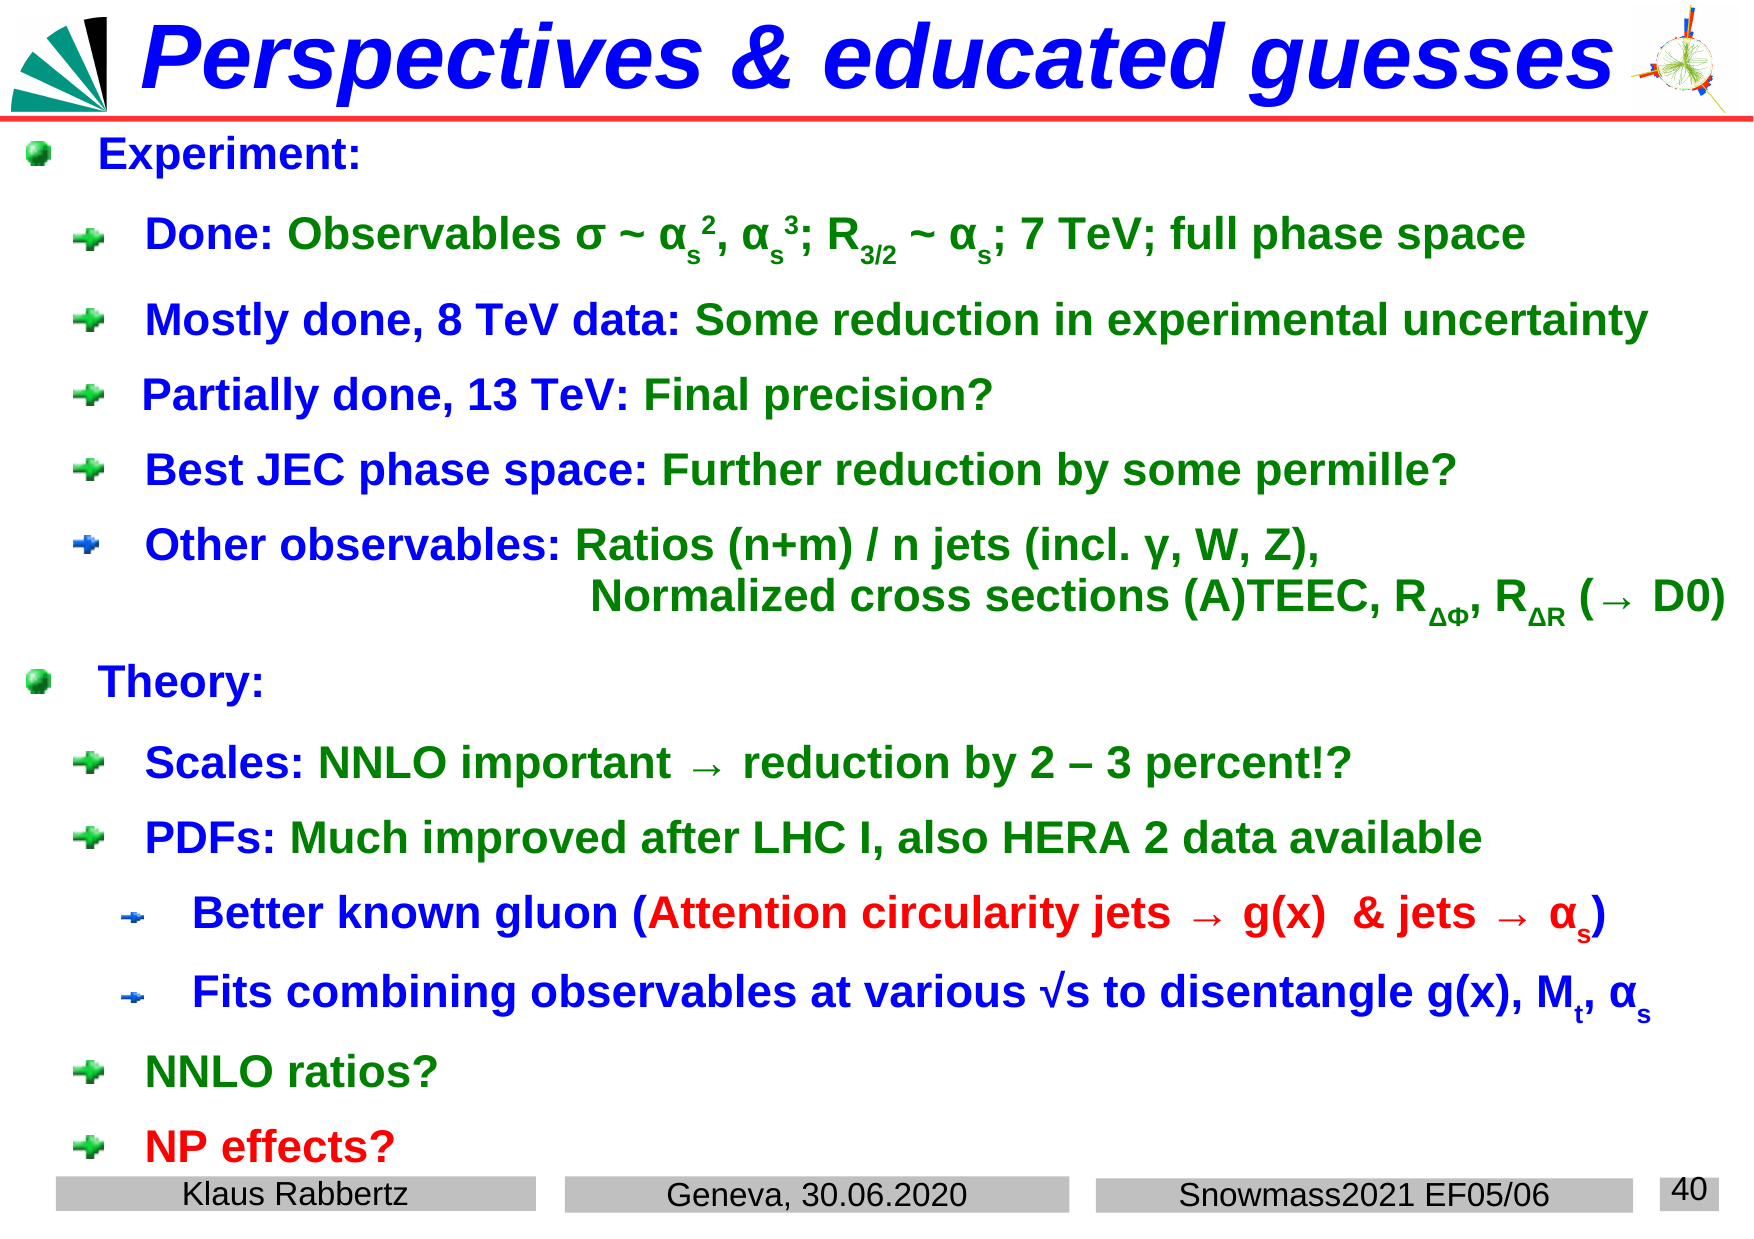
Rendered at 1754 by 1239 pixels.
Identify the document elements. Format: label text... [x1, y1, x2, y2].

title Perspectives & educated guesses [129, 0, 1629, 114]
picture [11, 17, 107, 113]
list Experiment: Done: Observables σ ~ αs2, αs3; R3/2 ~ αs; 7 TeV; full phase space Mostly done, 8 TeV data: Some reduction in experimental uncertainty Partially done, 13 TeV: Final precision? Best JEC phase space: Further reduction by some permille? Other observables: Ratios (n+m) / n jets (incl. γ, W, Z), Normalized cross sections (A)TEEC, RΔΦ, RΔR (→ D0) Theory: Scales: NNLO important → reduction by 2 – 3 percent!? PDFs: Much improved after LHC I, also HERA 2 data available Better known gluon (Attention circularity jets → g(x) & jets → αs) Fits combining observables at various √s to disentangle g(x), Mt, αs NNLO ratios? NP effects? [14, 127, 1754, 1173]
picture [1631, 5, 1739, 113]
